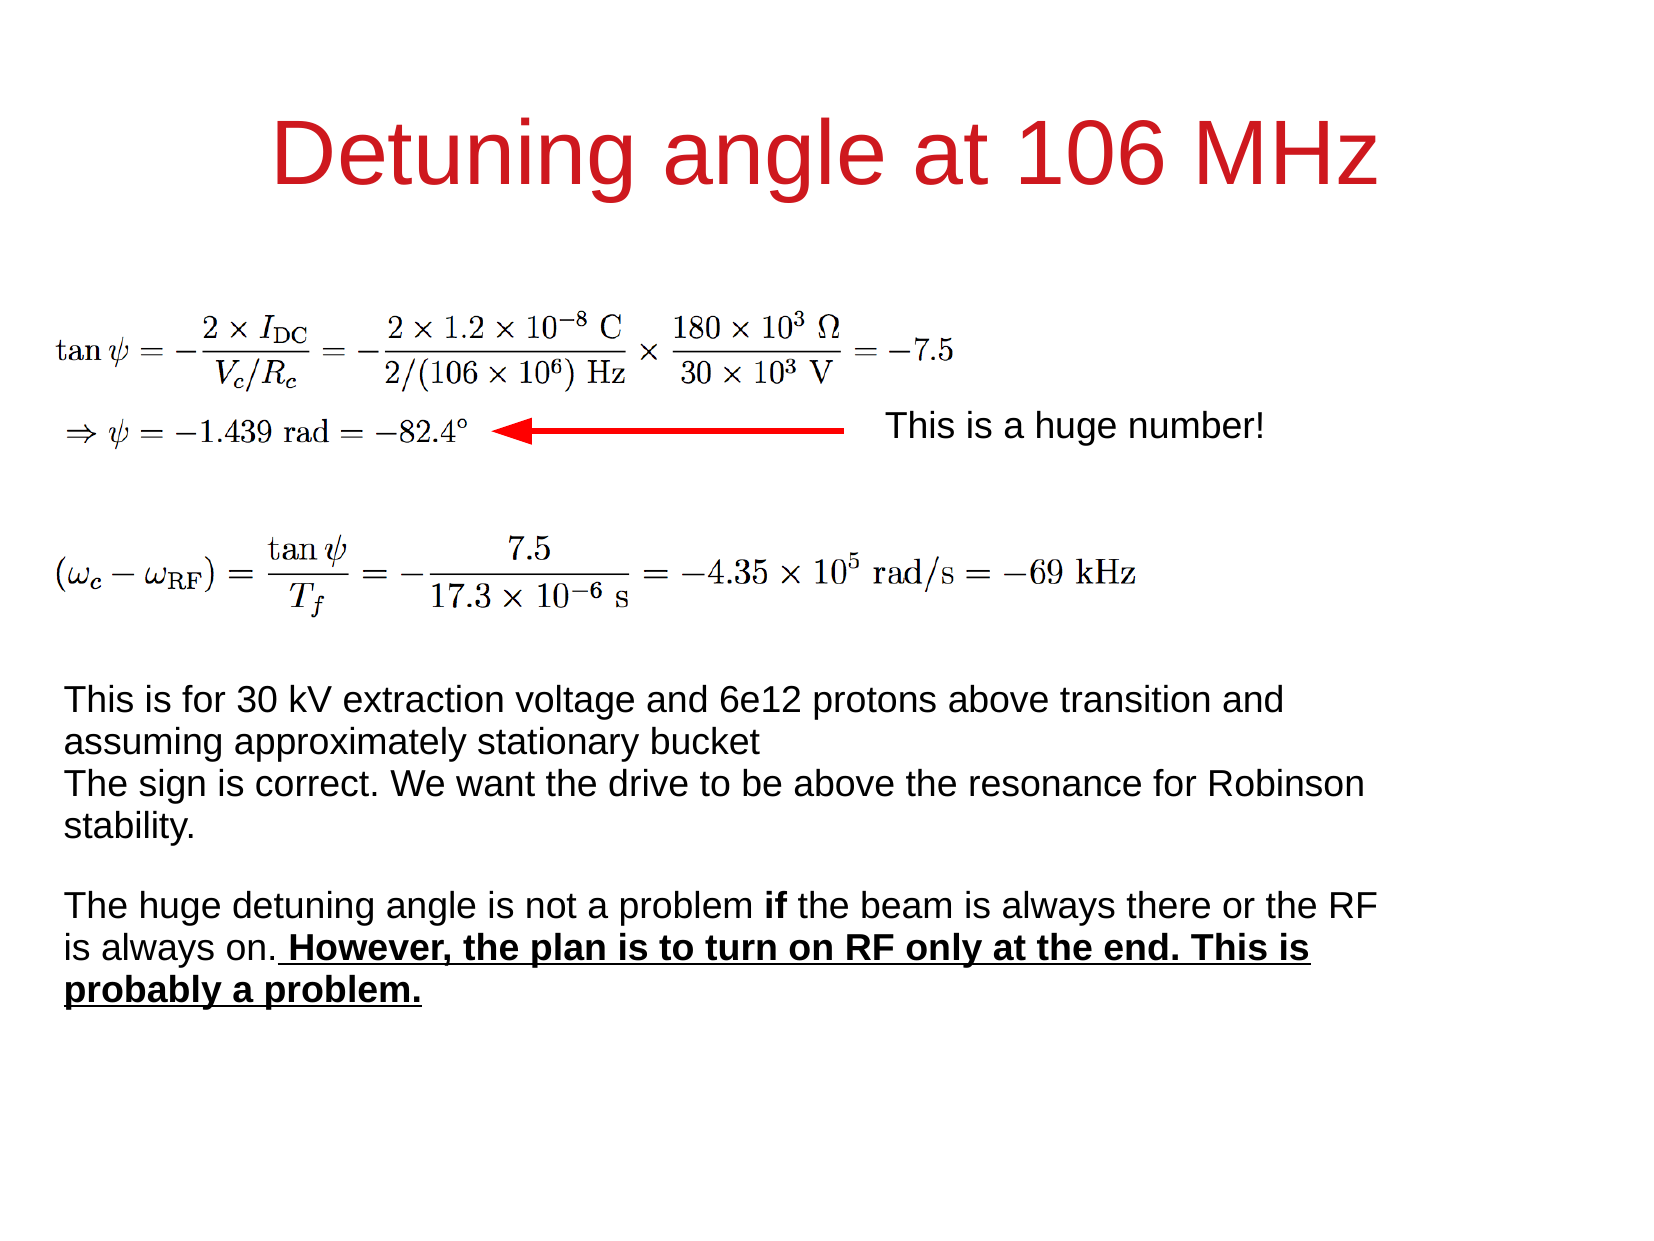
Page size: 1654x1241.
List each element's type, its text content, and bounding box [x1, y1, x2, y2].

picture [18, 498, 1167, 646]
text_box The huge detuning angle is not a problem if the beam is always there or the RF is always on. However, the plan is to turn on RF only at the end. This is probably a problem. [48, 877, 1429, 1017]
text_box This is for 30 kV extraction voltage and 6e12 protons above transition and assuming approximately stationary bucket The sign is correct. We want the drive to be above the resonance for Robinson stability. [48, 671, 1396, 853]
title Detuning angle at 106 MHz [82, 49, 1571, 257]
text_box This is a huge number! [870, 397, 1328, 462]
picture [18, 281, 998, 483]
